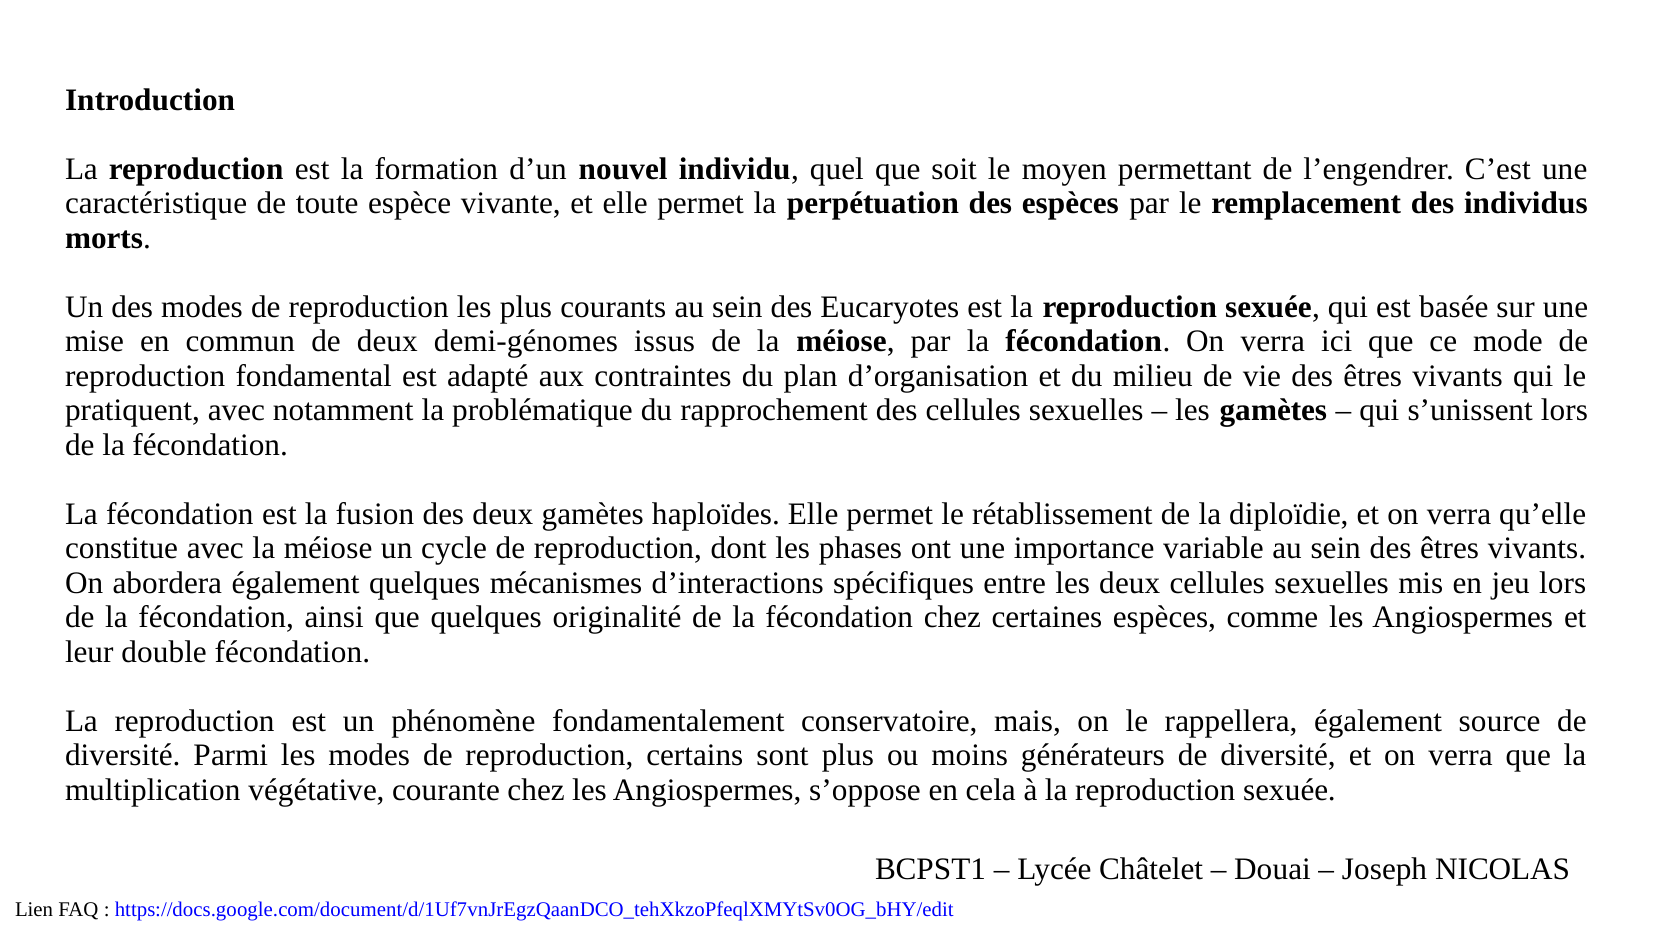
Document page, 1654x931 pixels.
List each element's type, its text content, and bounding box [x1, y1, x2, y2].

text_box BCPST1 – Lycée Châtelet – Douai – Joseph NICOLAS [637, 842, 1571, 905]
text_box Introduction La reproduction est la formation d’un nouvel individu, quel que soit le moyen permettant de l’engendrer. C’est une caractéristique de toute espèce vivante, et elle permet la perpétuation des espèces par le remplacement des individus morts. Un des modes de reproduction les plus courants au sein des Eucaryotes est la reproduction sexuée, qui est basée sur une mise en commun de deux demi-génomes issus de la méiose, par la fécondation. On verra ici que ce mode de reproduction fondamental est adapté aux contraintes du plan d’organisation et du milieu de vie des êtres vivants qui le pratiquent, avec notamment la problématique du rapprochement des cellules sexuelles – les gamètes – qui s’unissent lors de la fécondation. La fécondation est la fusion des deux gamètes haploïdes. Elle permet le rétablissement de la diploïdie, et on verra qu’elle constitue avec la méiose un cycle de reproduction, dont les phases ont une importance variable au sein des êtres vivants. On abordera également quelques mécanismes d’interactions spécifiques entre les deux cellules sexuelles mis en jeu lors de la fécondation, ainsi que quelques originalité de la fécondation chez certaines espèces, comme les Angiospermes et leur double fécondation. La reproduction est un phénomène fondamentalement conservatoire, mais, on le rappellera, également source de diversité. Parmi les modes de reproduction, certains sont plus ou moins générateurs de diversité, et on verra que la multiplication végétative, courante chez les Angiospermes, s’oppose en cela à la reproduction sexuée. [64, 82, 1589, 842]
text_box Lien FAQ : https://docs.google.com/document/d/1Uf7vnJrEgzQaanDCO_tehXkzoPfeqlXMYtSv0OG_bHY/edit [0, 897, 993, 931]
